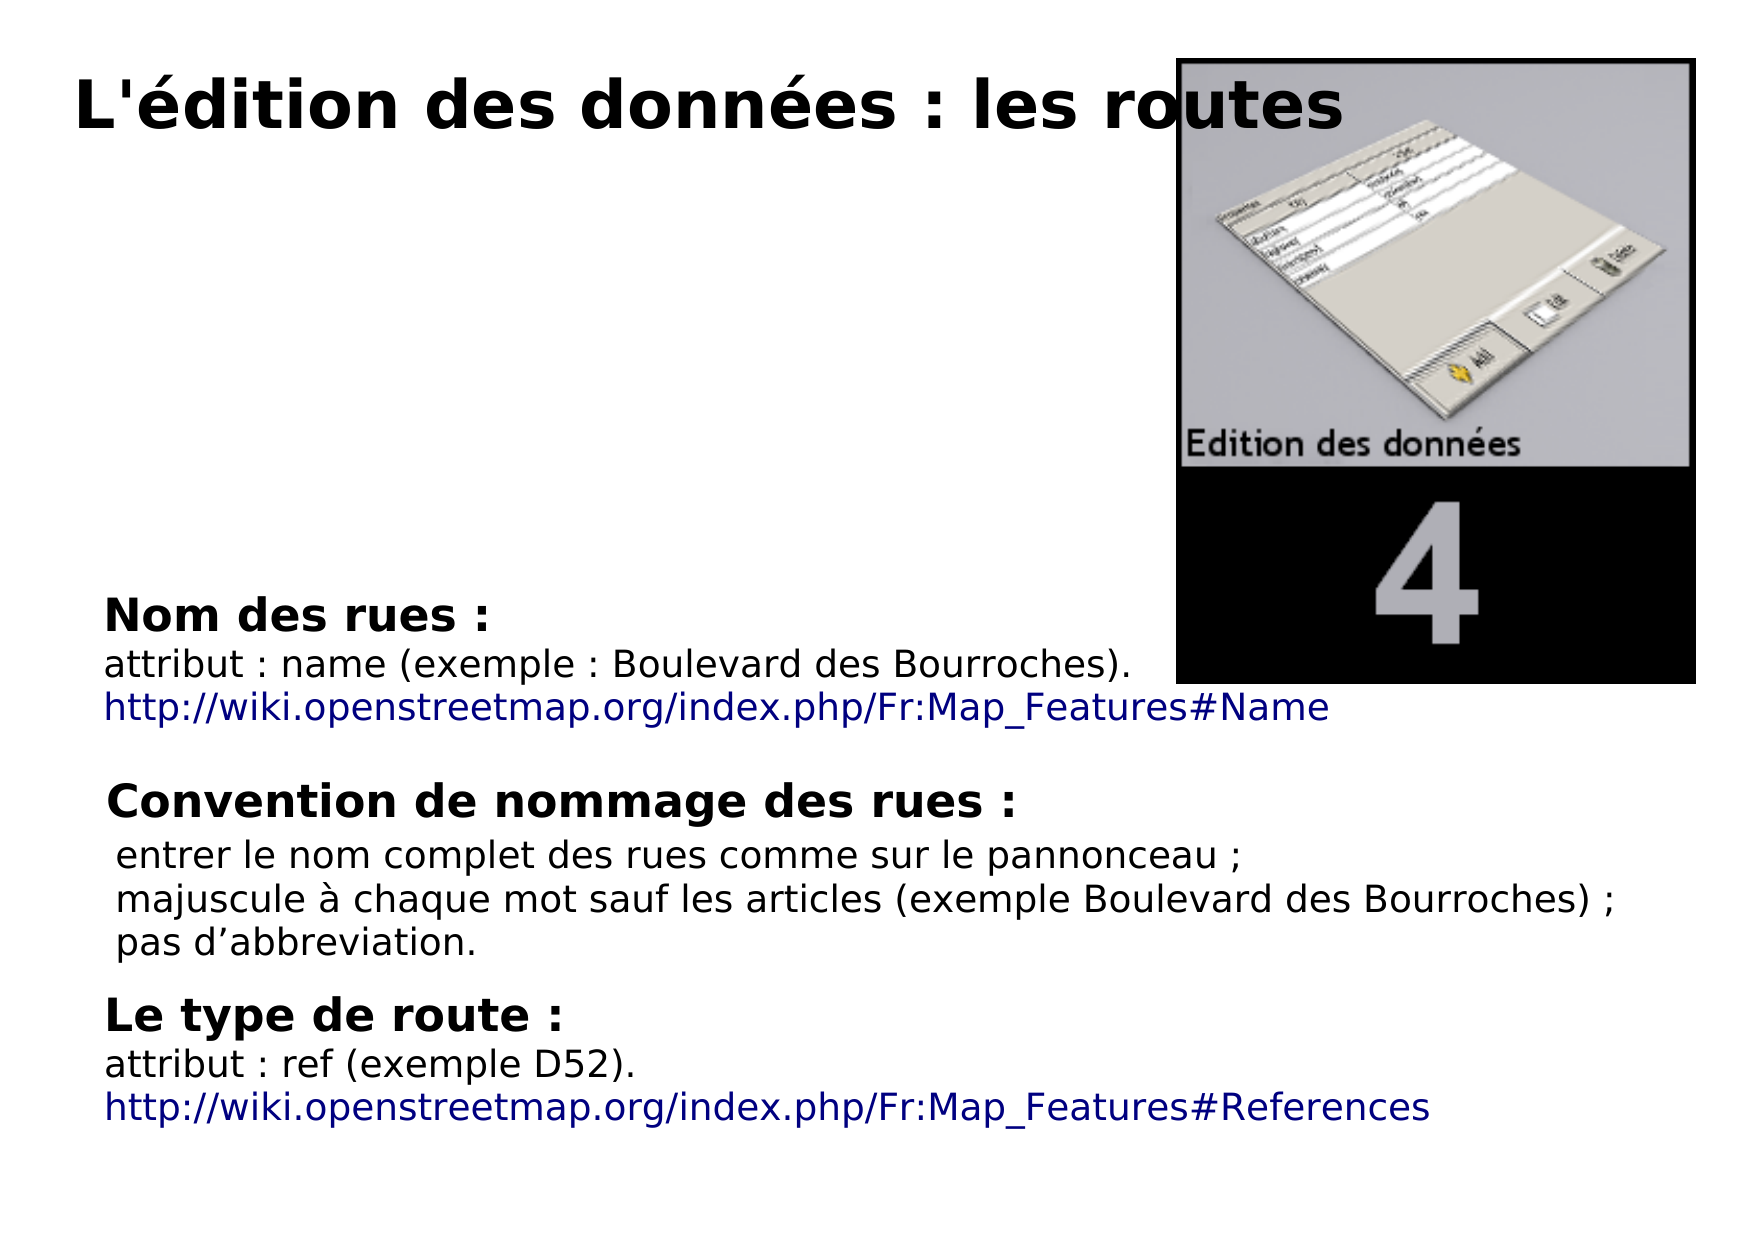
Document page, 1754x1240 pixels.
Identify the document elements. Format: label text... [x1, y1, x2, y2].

text_box entrer le nom complet des rues comme sur le pannonceau ; majuscule à chaque mot sauf les articles (exemple Boulevard des Bourroches) ; pas d’abbreviation. [88, 826, 1654, 1060]
text_box Le type de route : attribut : ref (exemple D52). http://wiki.openstreetmap.org/index.php/Fr:Map_Features#References [89, 981, 1447, 1181]
picture [1176, 58, 1696, 684]
text_box Convention de nommage des rues : [91, 767, 1034, 836]
text_box Nom des rues : attribut : name (exemple : Boulevard des Bourroches). http://wiki.openstreetmap.org/index.php/Fr:Map_Features#Name [88, 581, 1346, 738]
text_box L'édition des données : les routes [59, 59, 1654, 152]
